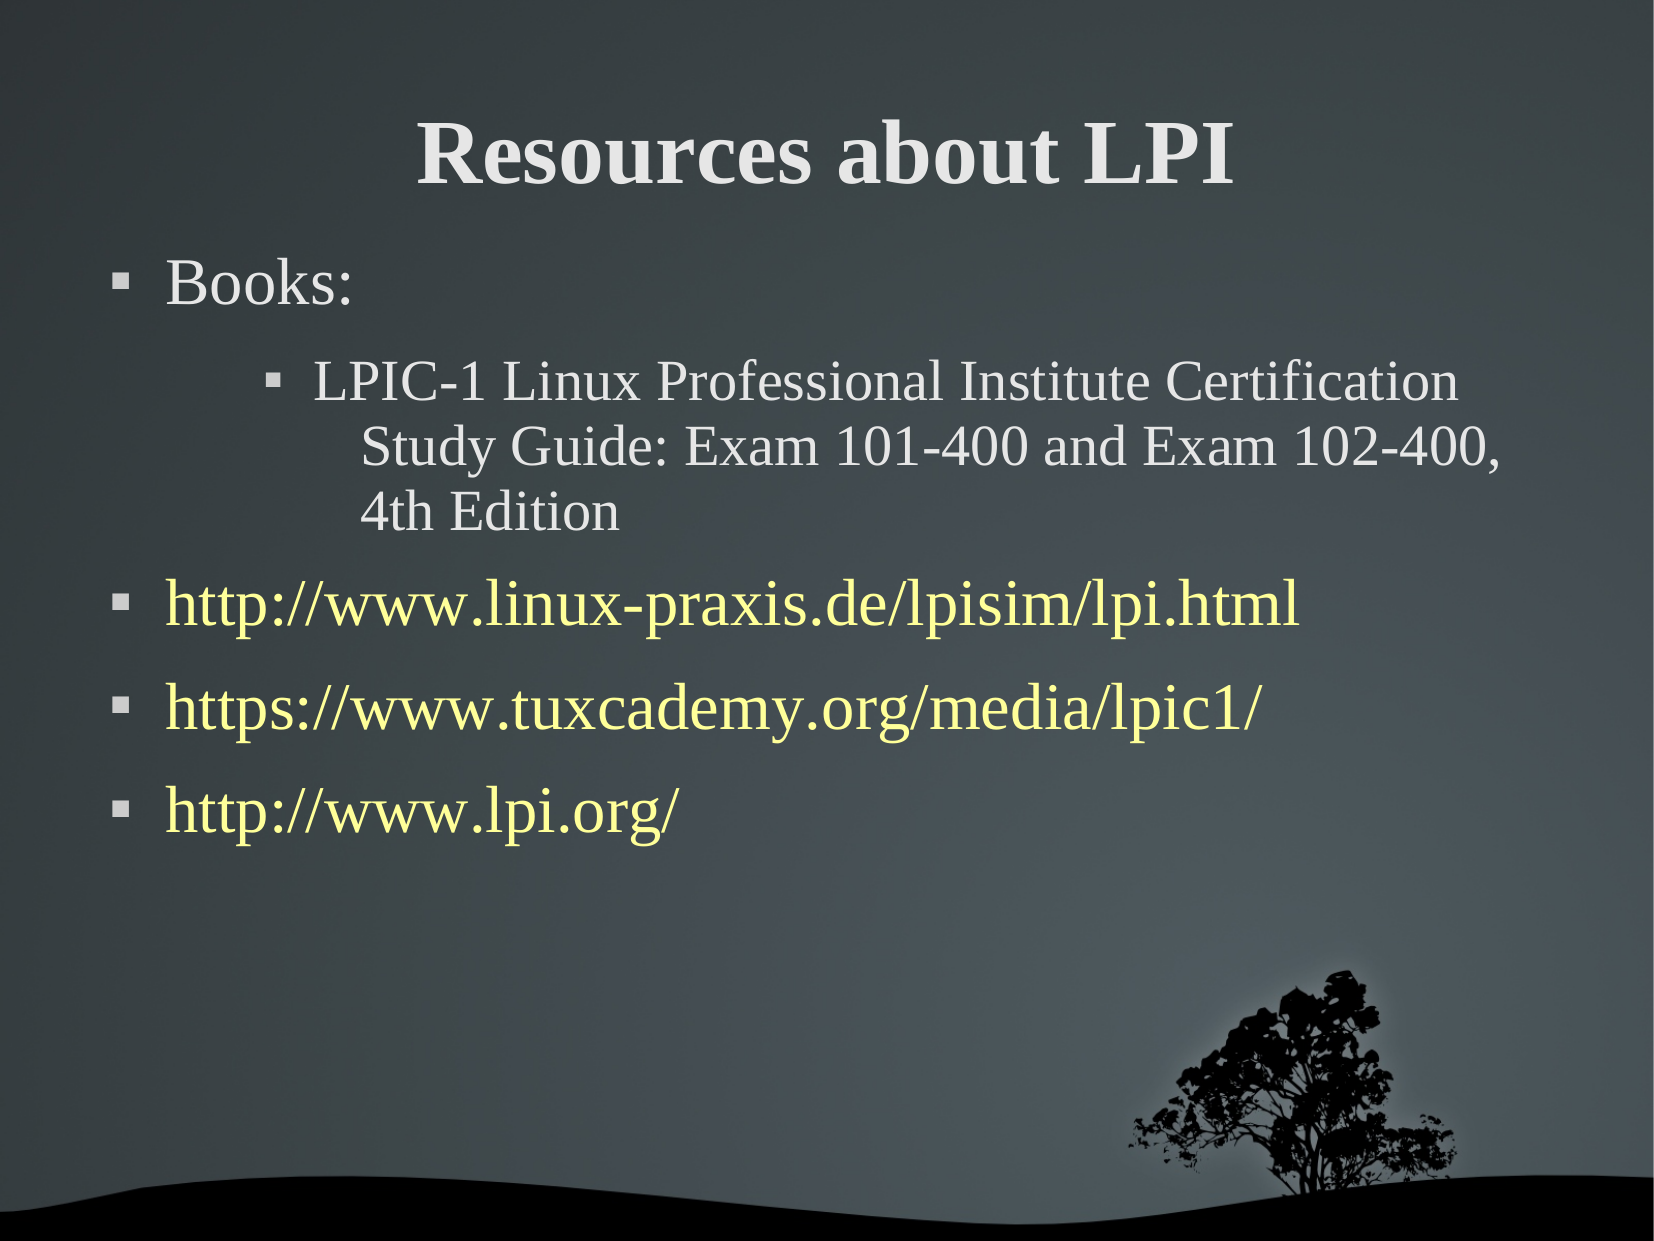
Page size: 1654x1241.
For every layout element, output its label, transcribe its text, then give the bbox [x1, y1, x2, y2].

picture [0, 0, 1654, 1241]
list Books: LPIC-1 Linux Professional Institute Certification Study Guide: Exam 101-400 and Exam 102-400, 4th Edition http://www.linux-praxis.de/lpisim/lpi.html https://www.tuxcademy.org/media/lpic1/ http://www.lpi.org/ [76, 245, 1565, 1211]
title Resources about LPI [82, 49, 1571, 257]
